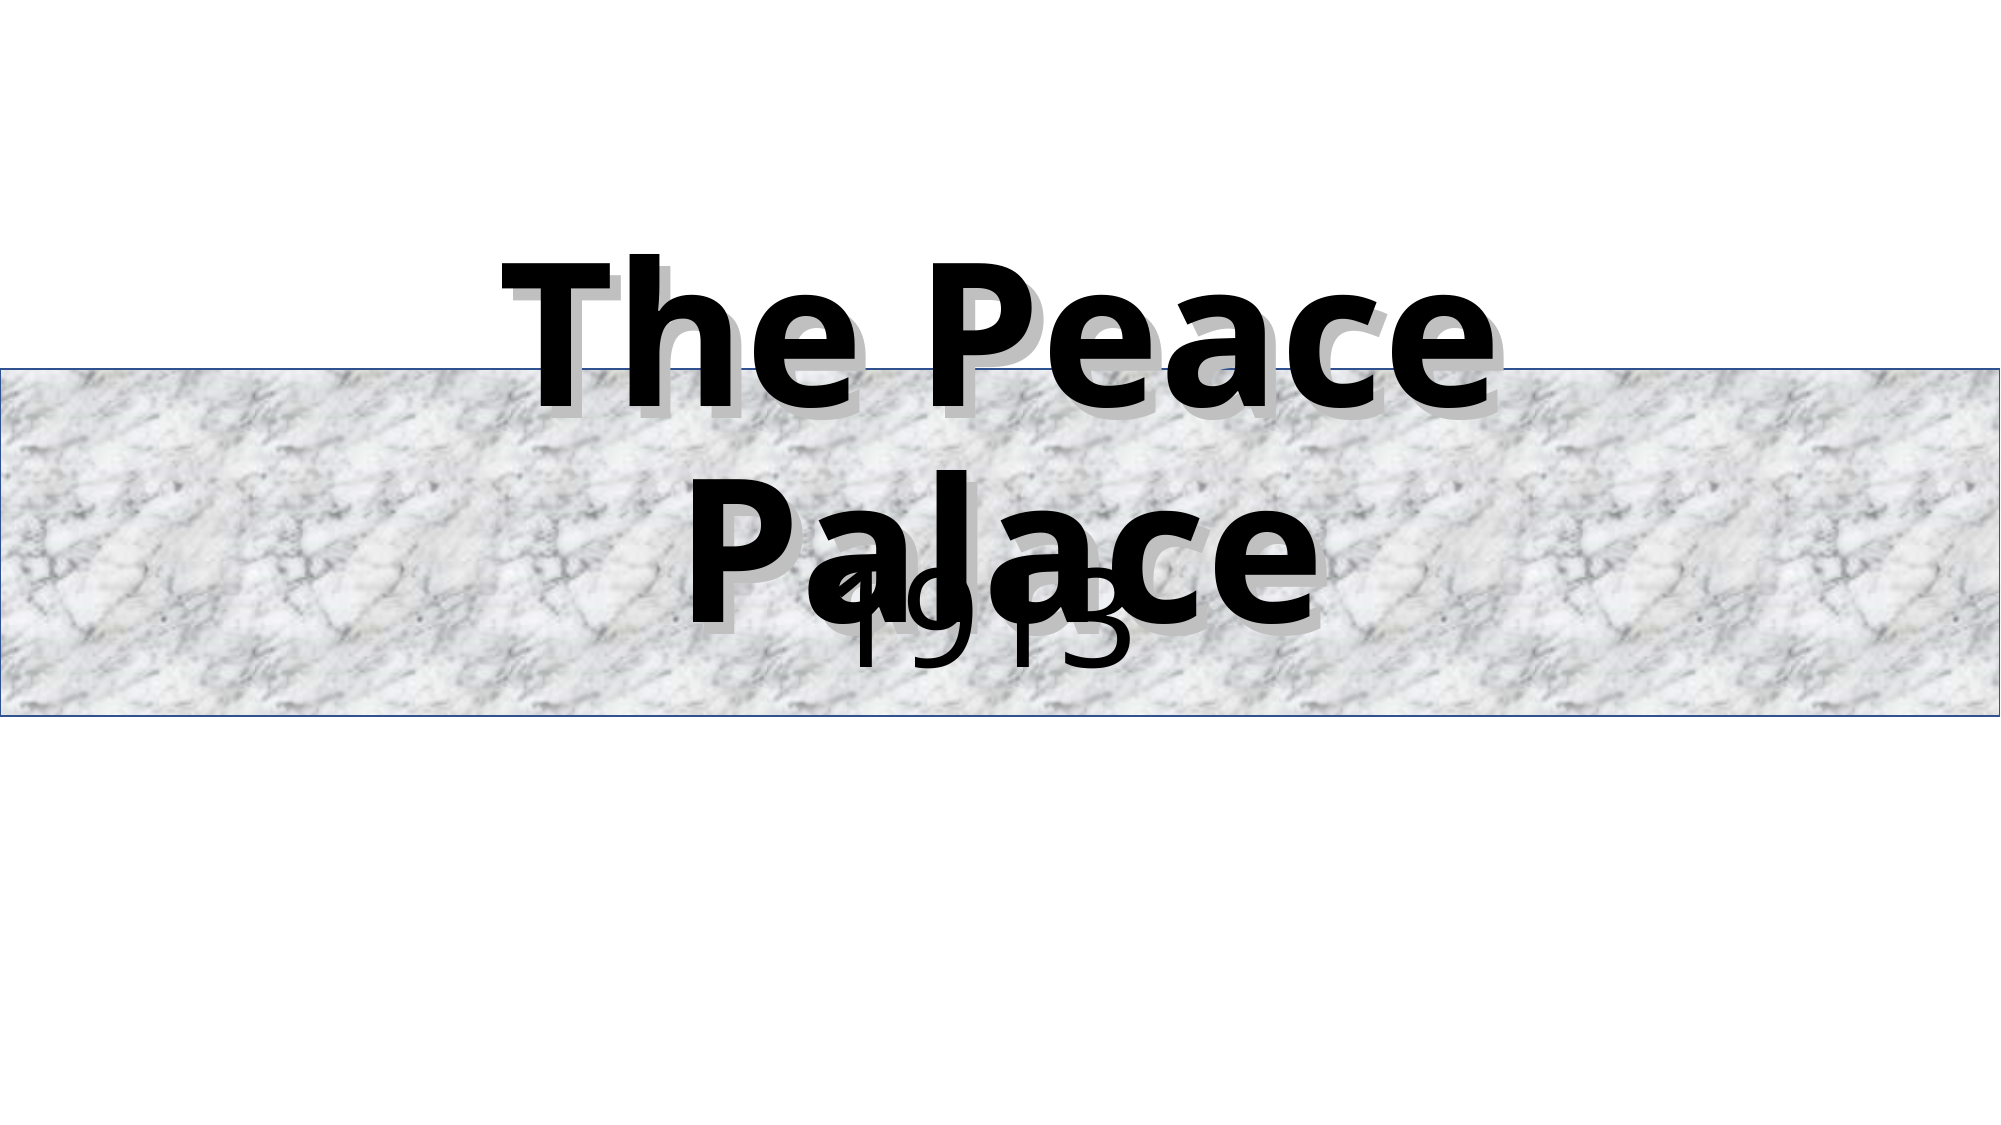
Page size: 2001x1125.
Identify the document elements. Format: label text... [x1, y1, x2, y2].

subtitle 1913 [230, 541, 1731, 813]
title The Peace Palace [249, 226, 1750, 619]
text_box [0, 369, 249, 716]
text_box [1731, 369, 2000, 716]
